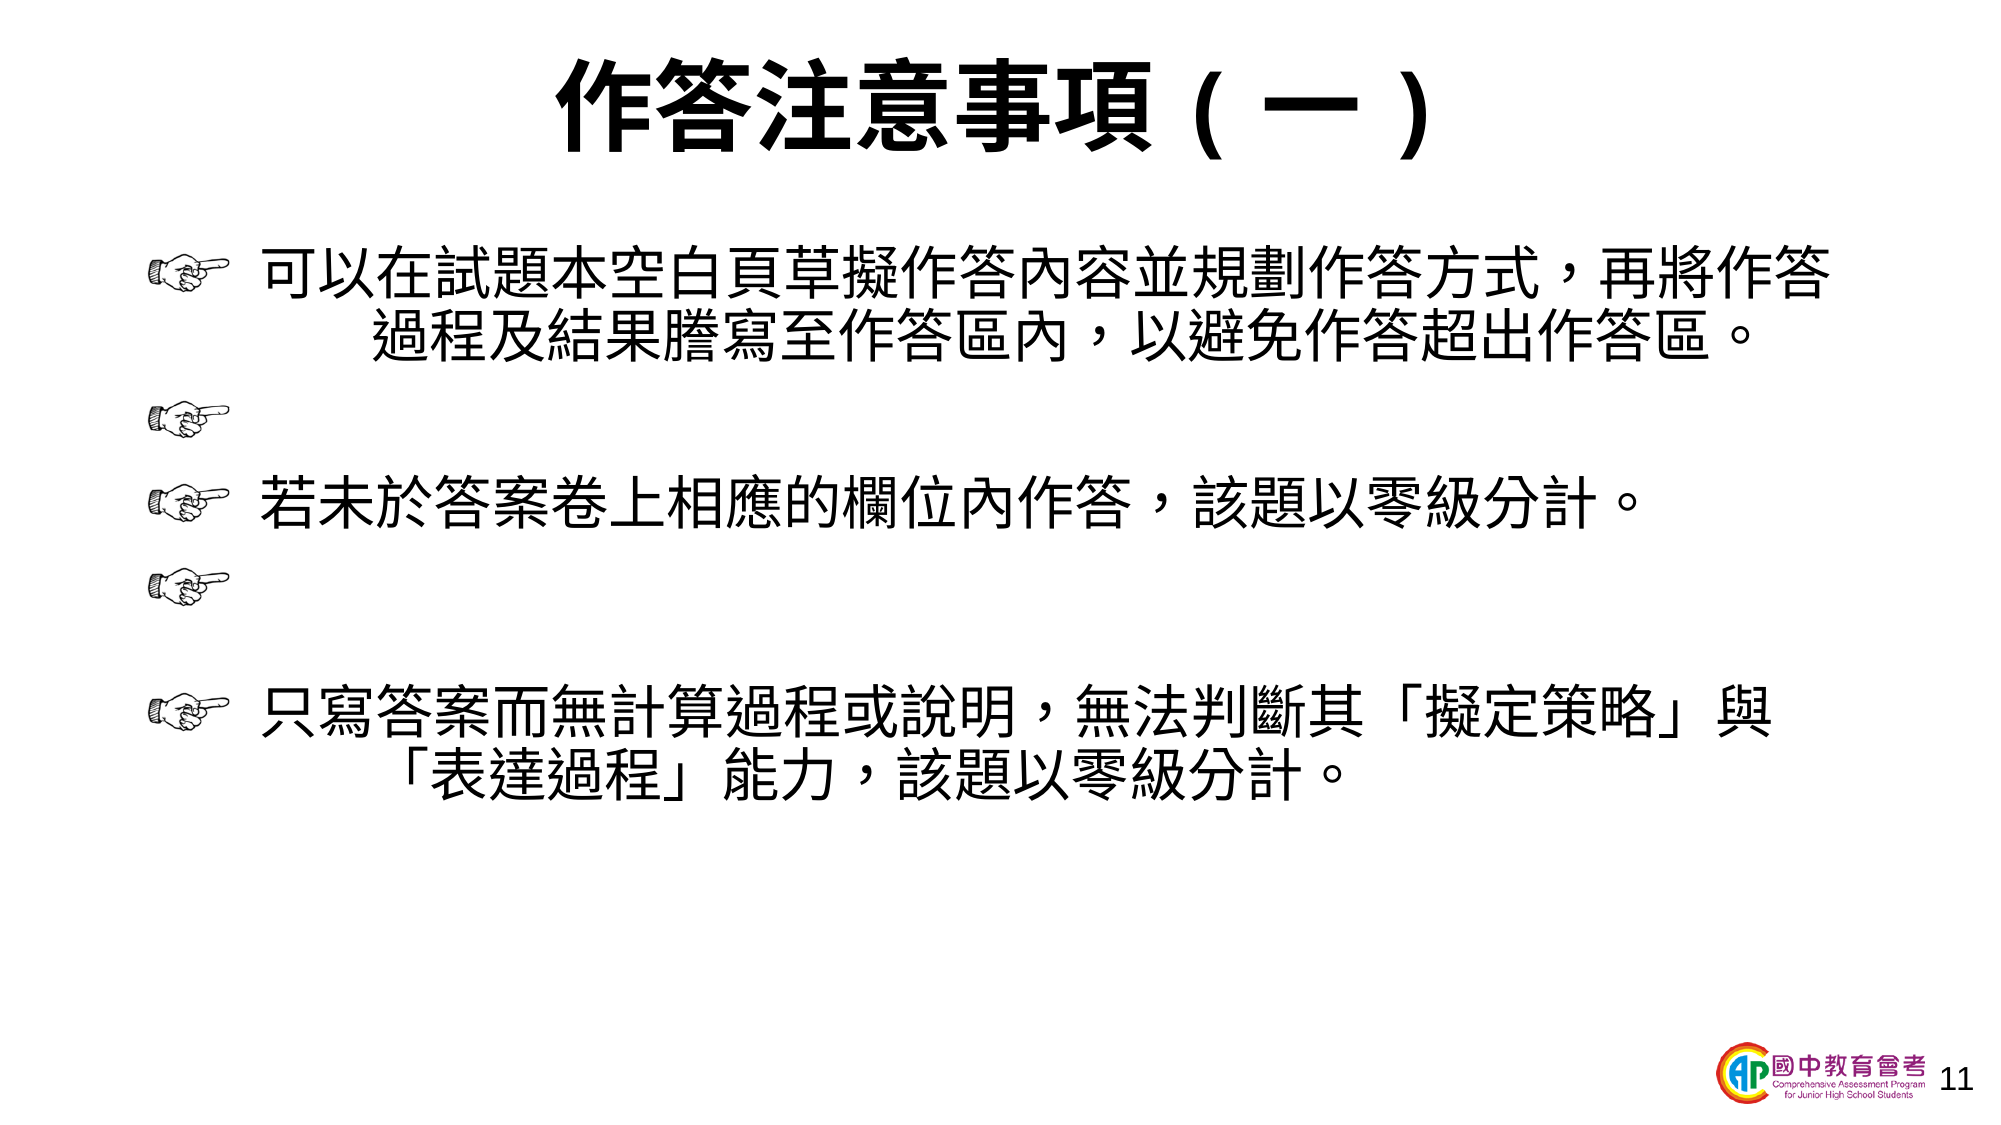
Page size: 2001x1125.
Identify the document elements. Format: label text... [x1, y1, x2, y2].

list 可以在試題本空白頁草擬作答內容並規劃作答方式，再將作答過程及結果謄寫至作答區內，以避免作答超出作答區。 若未於答案卷上相應的欄位內作答，該題以零級分計。 只寫答案而無計算過程或說明，無法判斷其「擬定策略」與「表達過程」能力，該題以零級分計。 [131, 236, 1869, 966]
text_box 11 [1923, 1047, 2000, 1108]
title 作答注意事項(一) [137, 2, 1863, 220]
